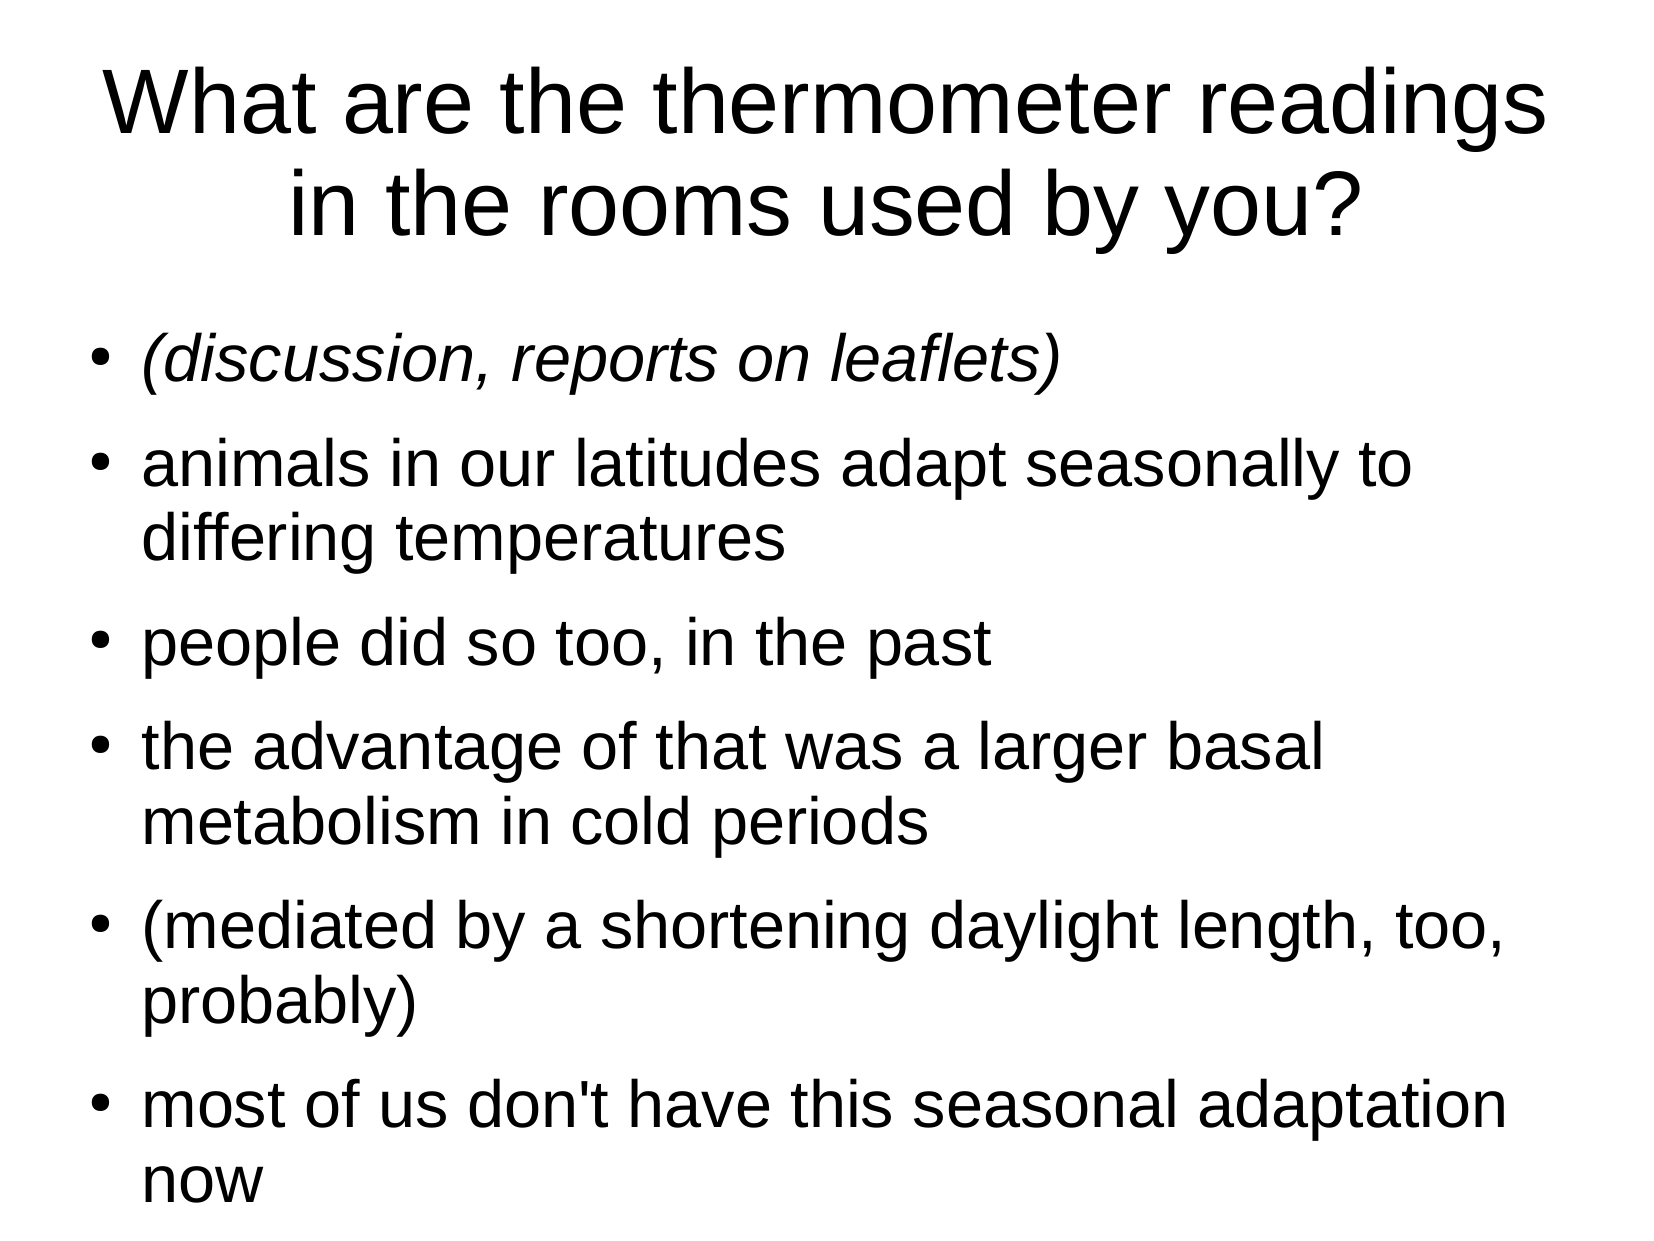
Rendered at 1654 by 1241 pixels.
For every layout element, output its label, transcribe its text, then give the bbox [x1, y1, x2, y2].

list (discussion, reports on leaflets) animals in our latitudes adapt seasonally to differing temperatures people did so too, in the past the advantage of that was a larger basal metabolism in cold periods (mediated by a shortening daylight length, too, probably) most of us don't have this seasonal adaptation now [70, 321, 1559, 1217]
title What are the thermometer readings in the rooms used by you? [82, 49, 1571, 257]
